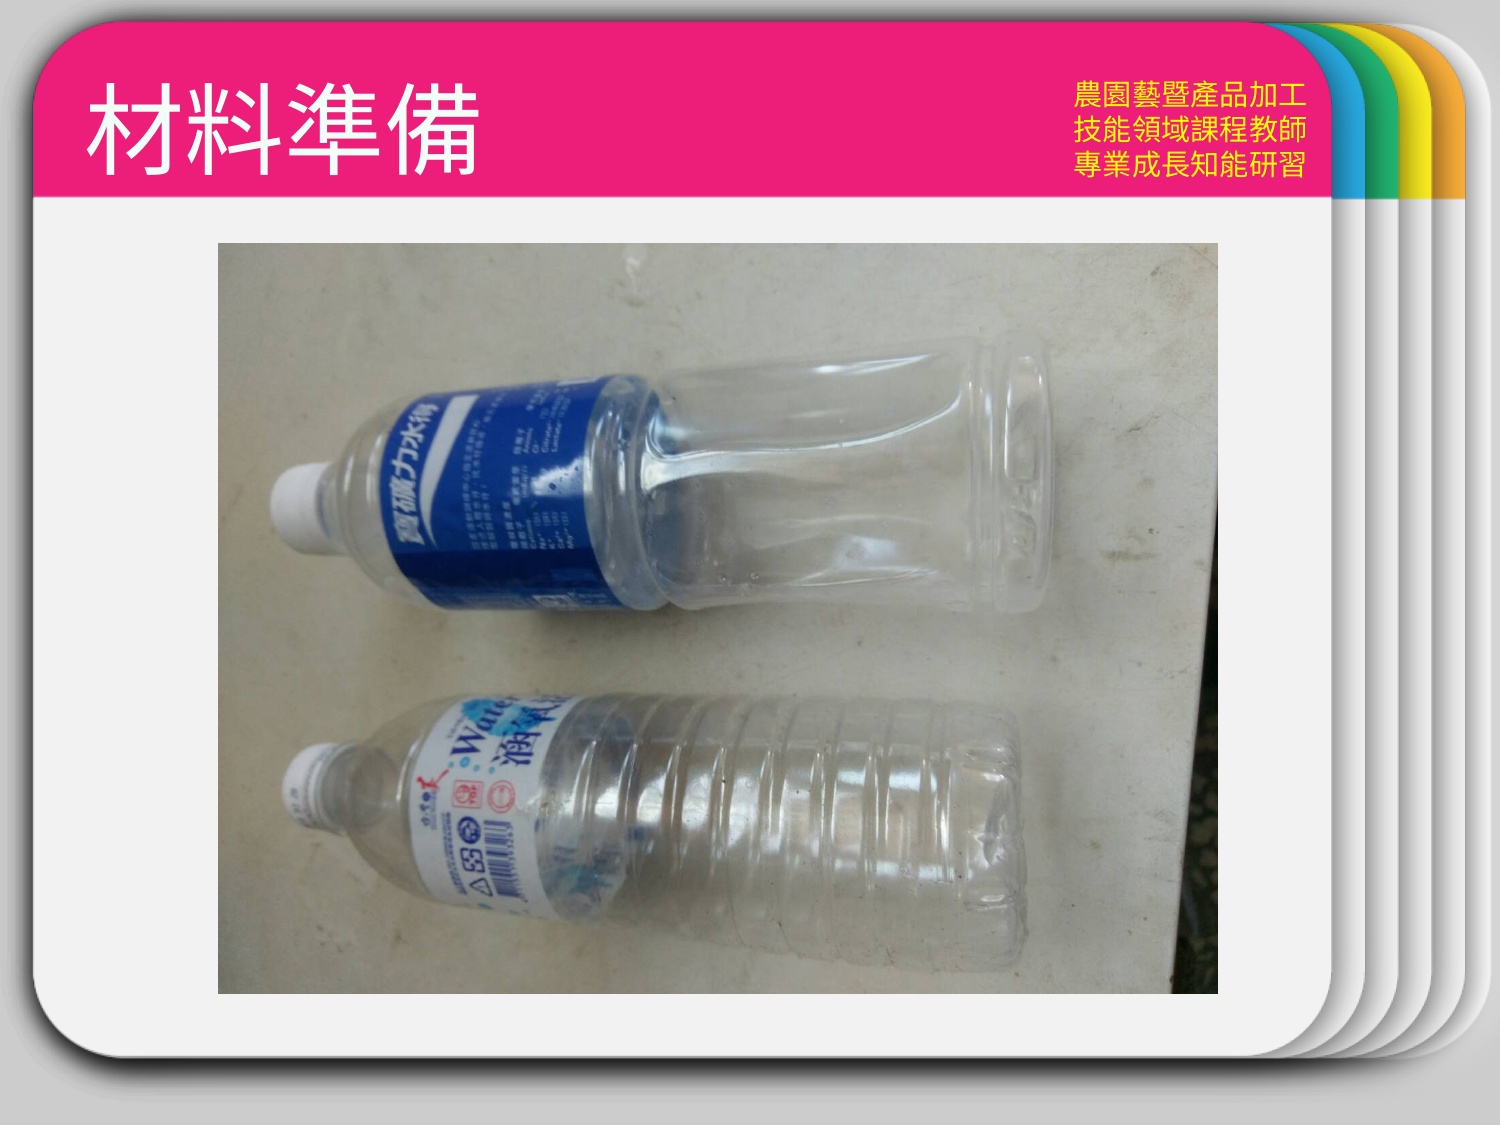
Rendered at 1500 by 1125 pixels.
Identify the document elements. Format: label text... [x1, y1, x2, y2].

text_box 農園藝暨產品加工技能領域課程教師專業成長知能研習 [1058, 68, 1344, 190]
picture [0, 0, 1500, 1125]
text_box 材料準備 [70, 60, 1010, 197]
